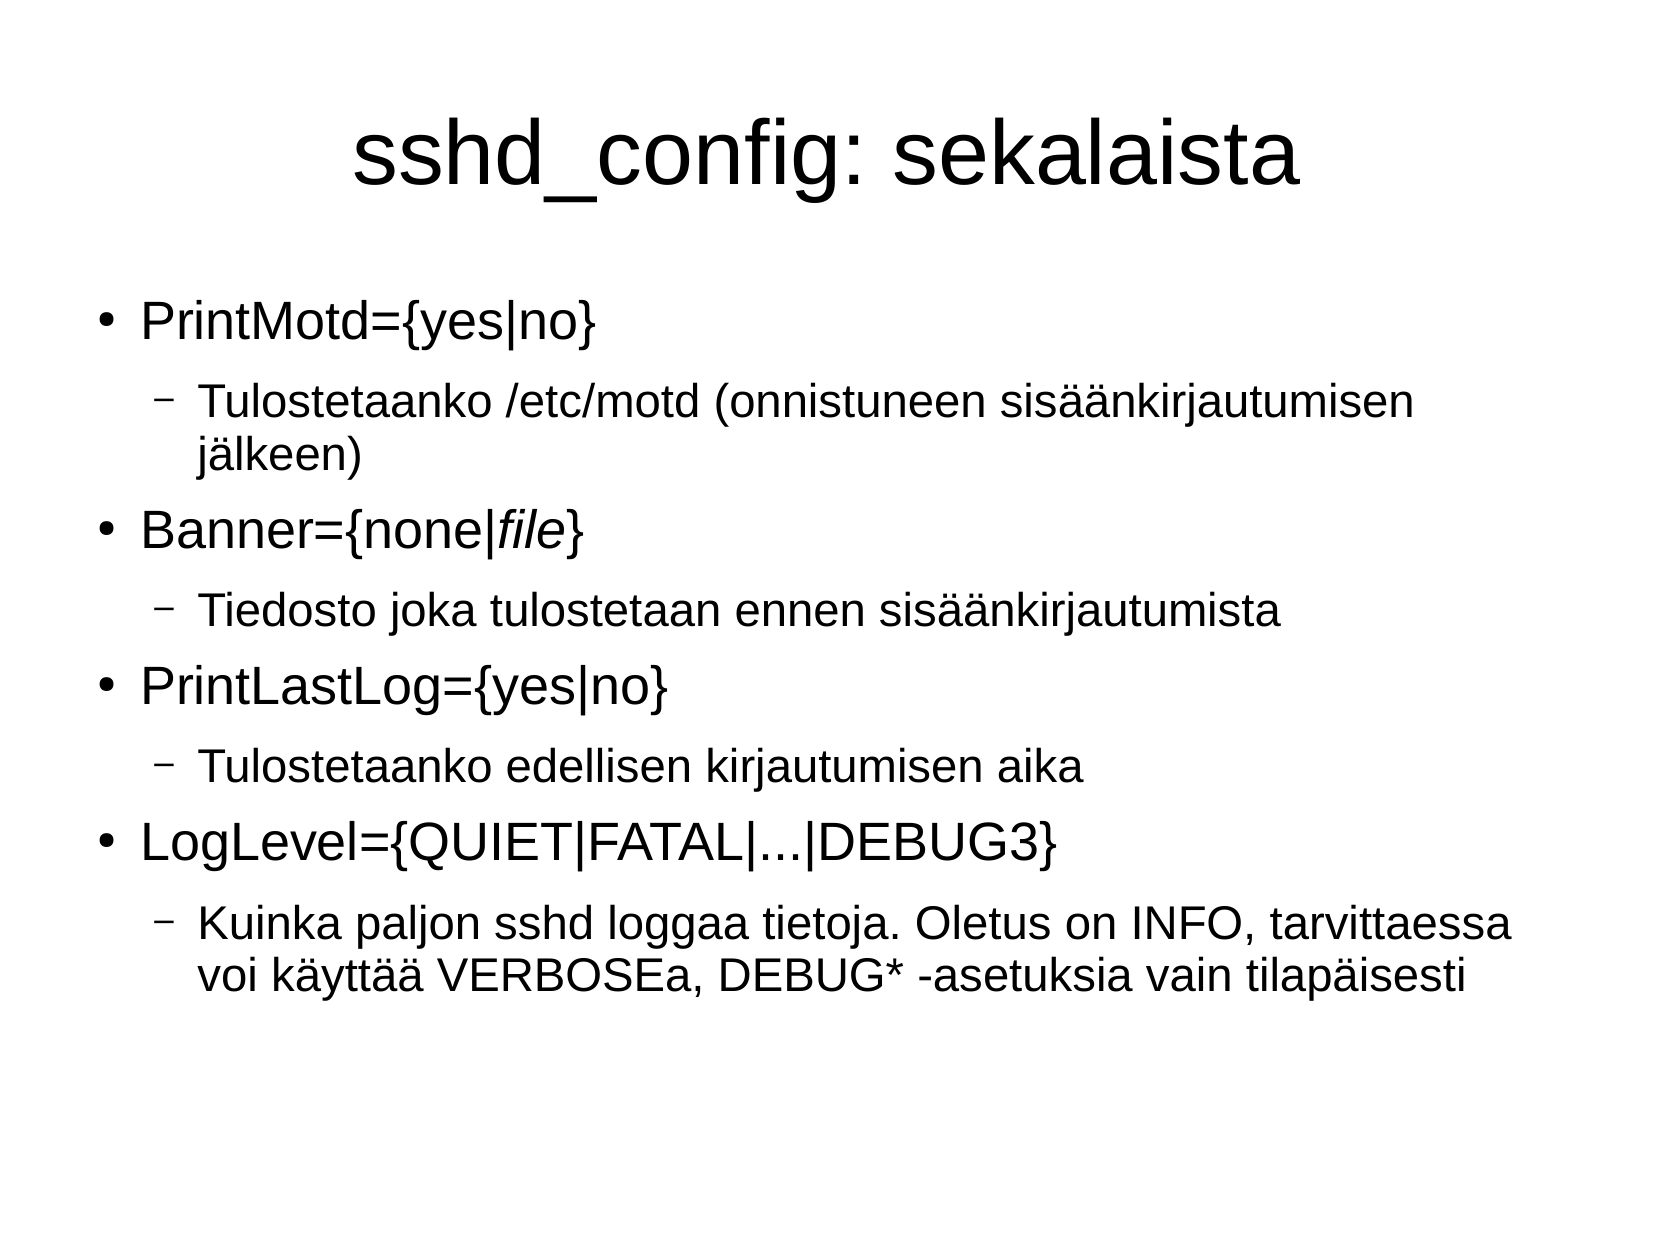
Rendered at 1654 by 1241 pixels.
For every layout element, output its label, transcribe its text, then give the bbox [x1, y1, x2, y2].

list PrintMotd={yes|no} Tulostetaanko /etc/motd (onnistuneen sisäänkirjautumisen jälkeen) Banner={none|file} Tiedosto joka tulostetaan ennen sisäänkirjautumista PrintLastLog={yes|no} Tulostetaanko edellisen kirjautumisen aika LogLevel={QUIET|FATAL|...|DEBUG3} Kuinka paljon sshd loggaa tietoja. Oletus on INFO, tarvittaessa voi käyttää VERBOSEa, DEBUG* -asetuksia vain tilapäisesti [82, 290, 1571, 1010]
title sshd_config: sekalaista [82, 49, 1571, 257]
